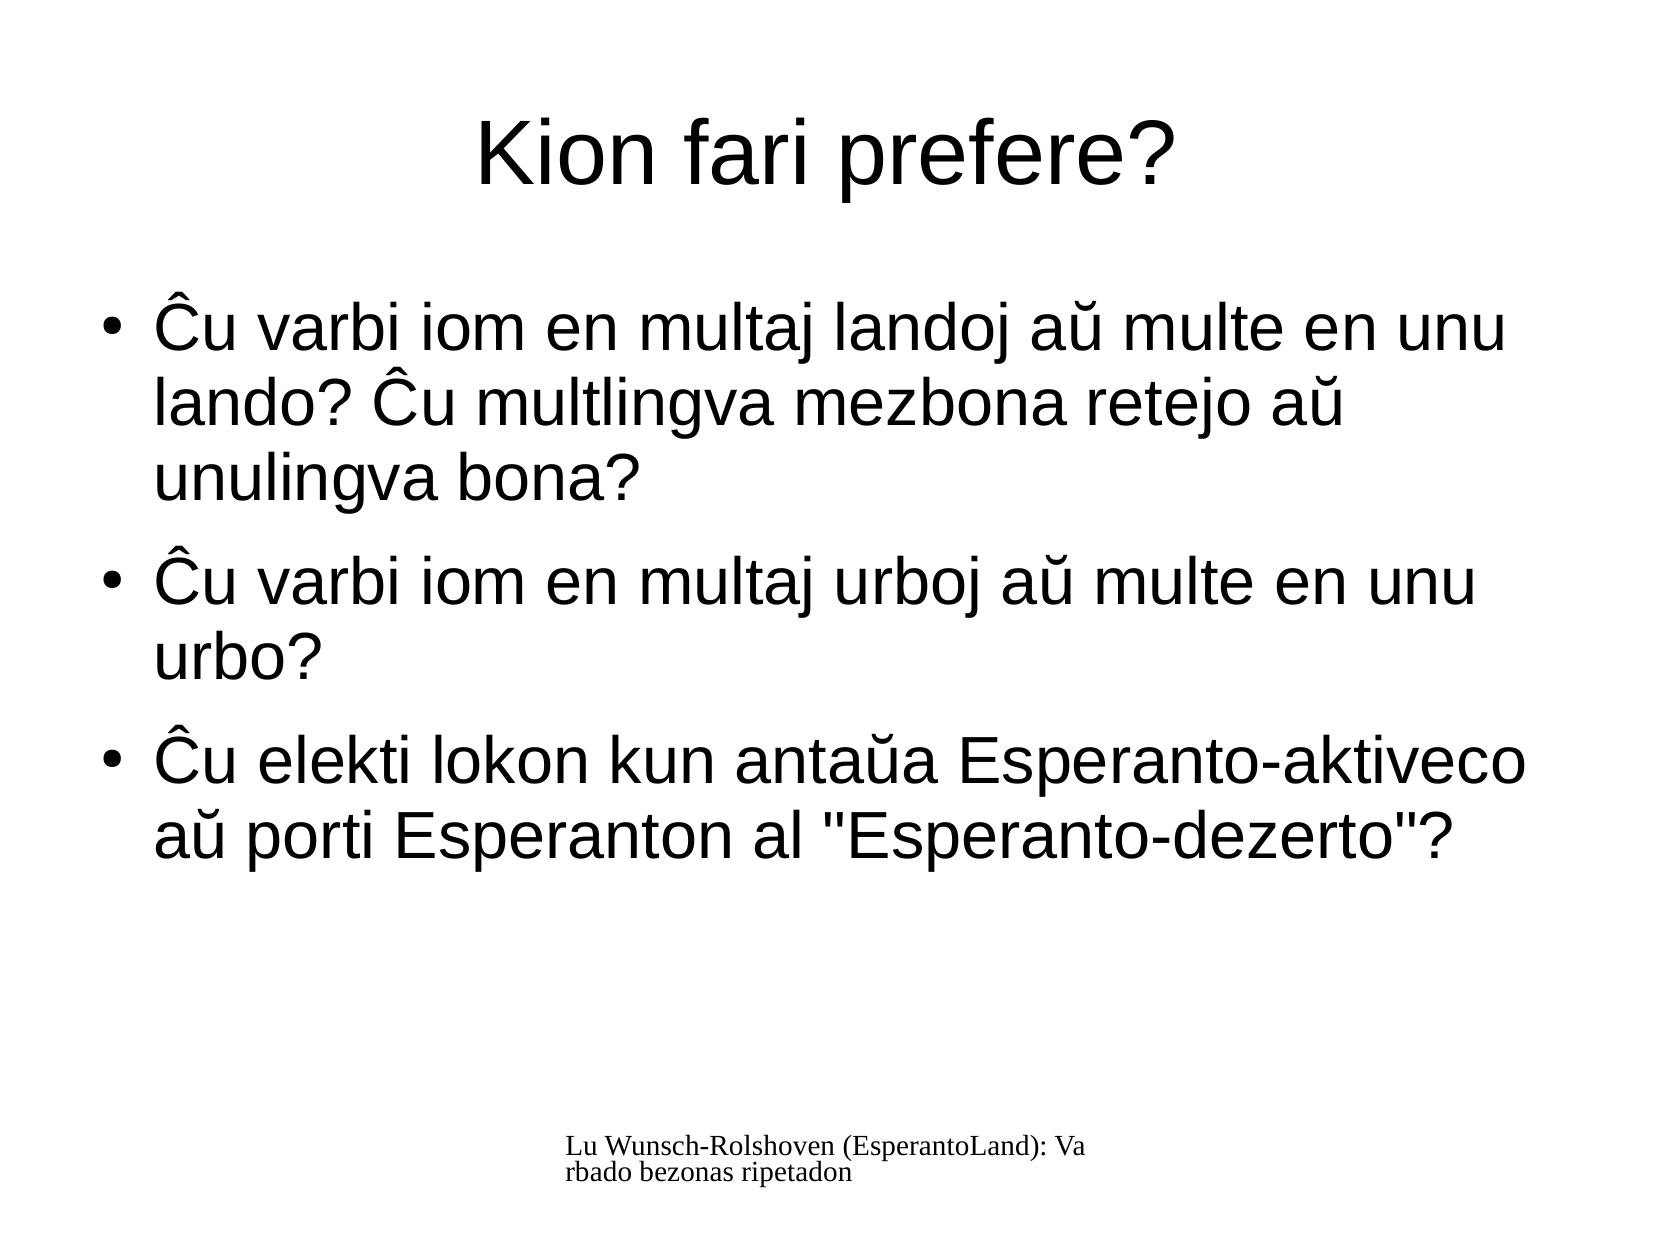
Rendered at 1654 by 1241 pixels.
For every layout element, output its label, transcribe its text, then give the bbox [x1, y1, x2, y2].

list Ĉu varbi iom en multaj landoj aŭ multe en unu lando? Ĉu multlingva mezbona retejo aŭ unulingva bona? Ĉu varbi iom en multaj urboj aŭ multe en unu urbo? Ĉu elekti lokon kun antaŭa Esperanto-aktiveco aŭ porti Esperanton al "Esperanto-dezerto"? [82, 290, 1571, 1109]
title Kion fari prefere? [82, 49, 1571, 257]
